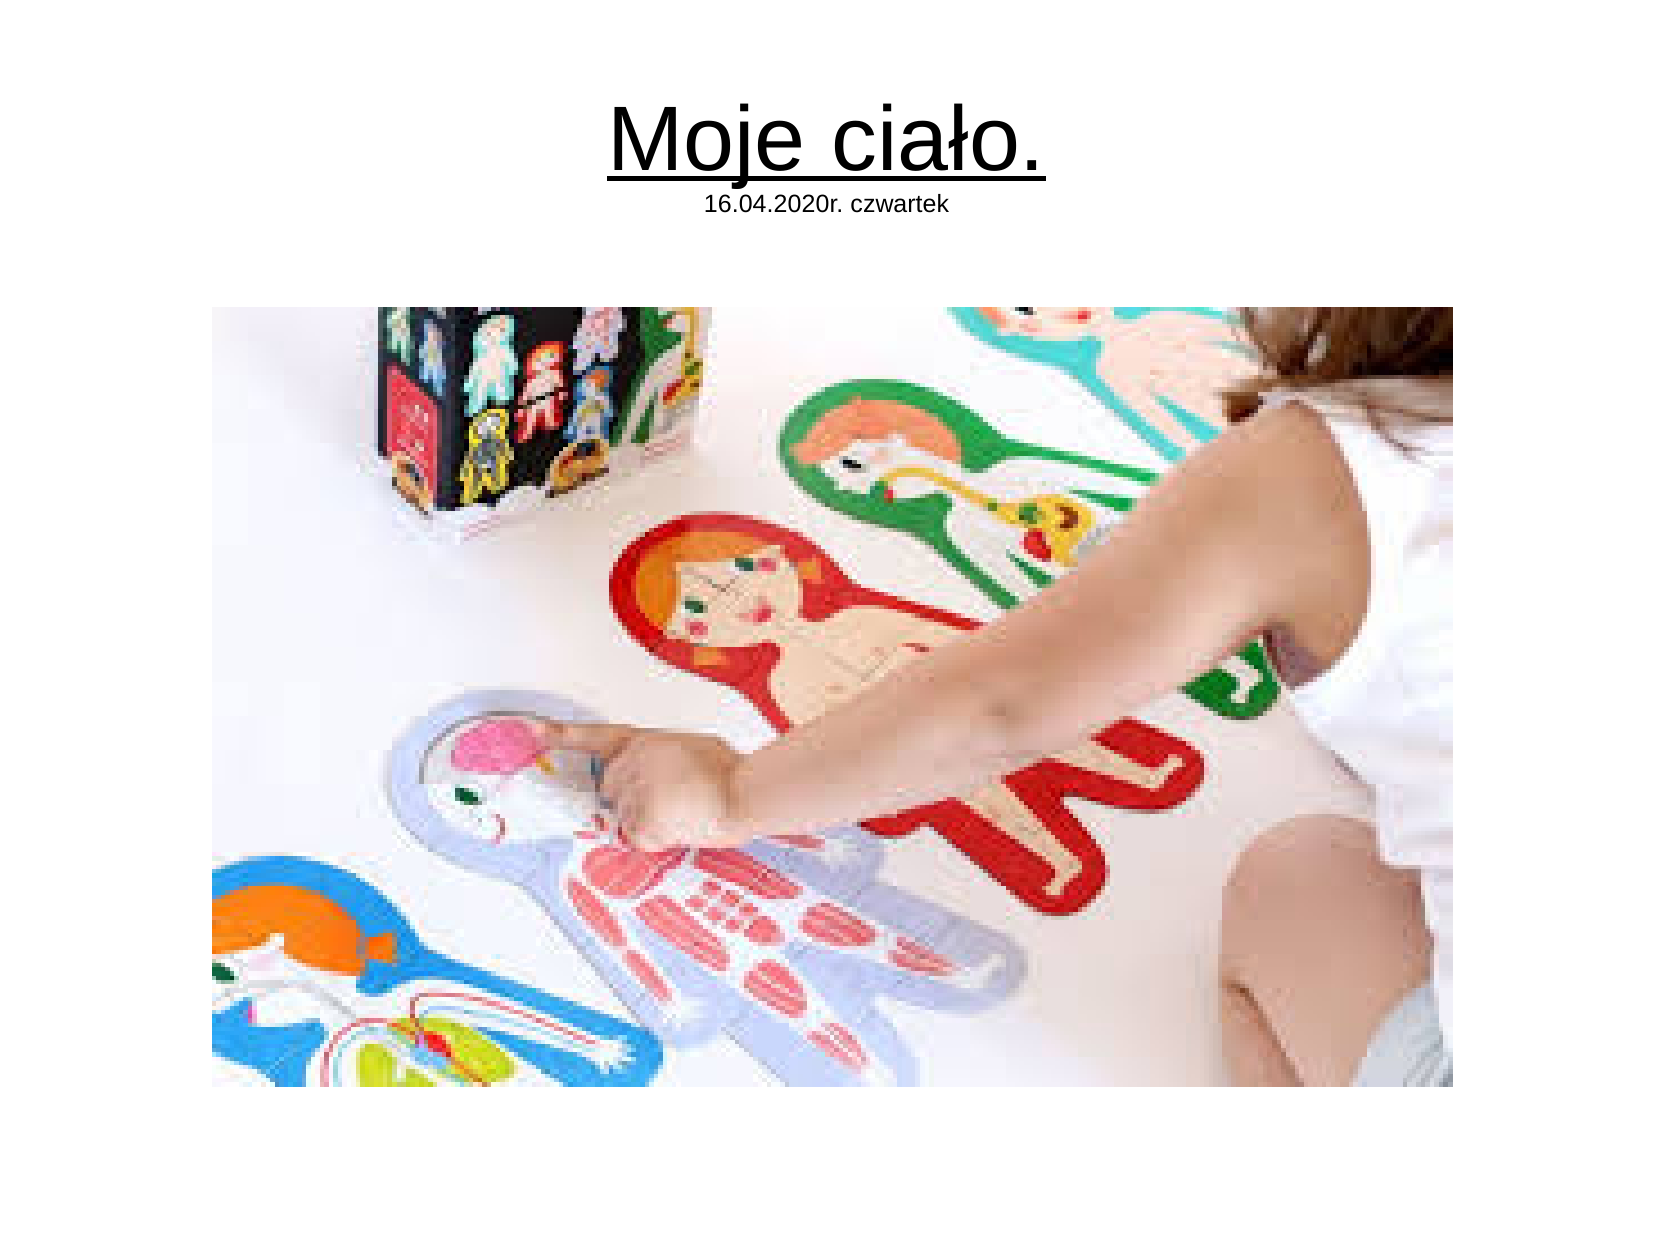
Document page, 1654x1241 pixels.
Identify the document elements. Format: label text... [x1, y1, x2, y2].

title Moje ciało. 16.04.2020r. czwartek [82, 49, 1571, 257]
picture [212, 307, 1453, 1087]
